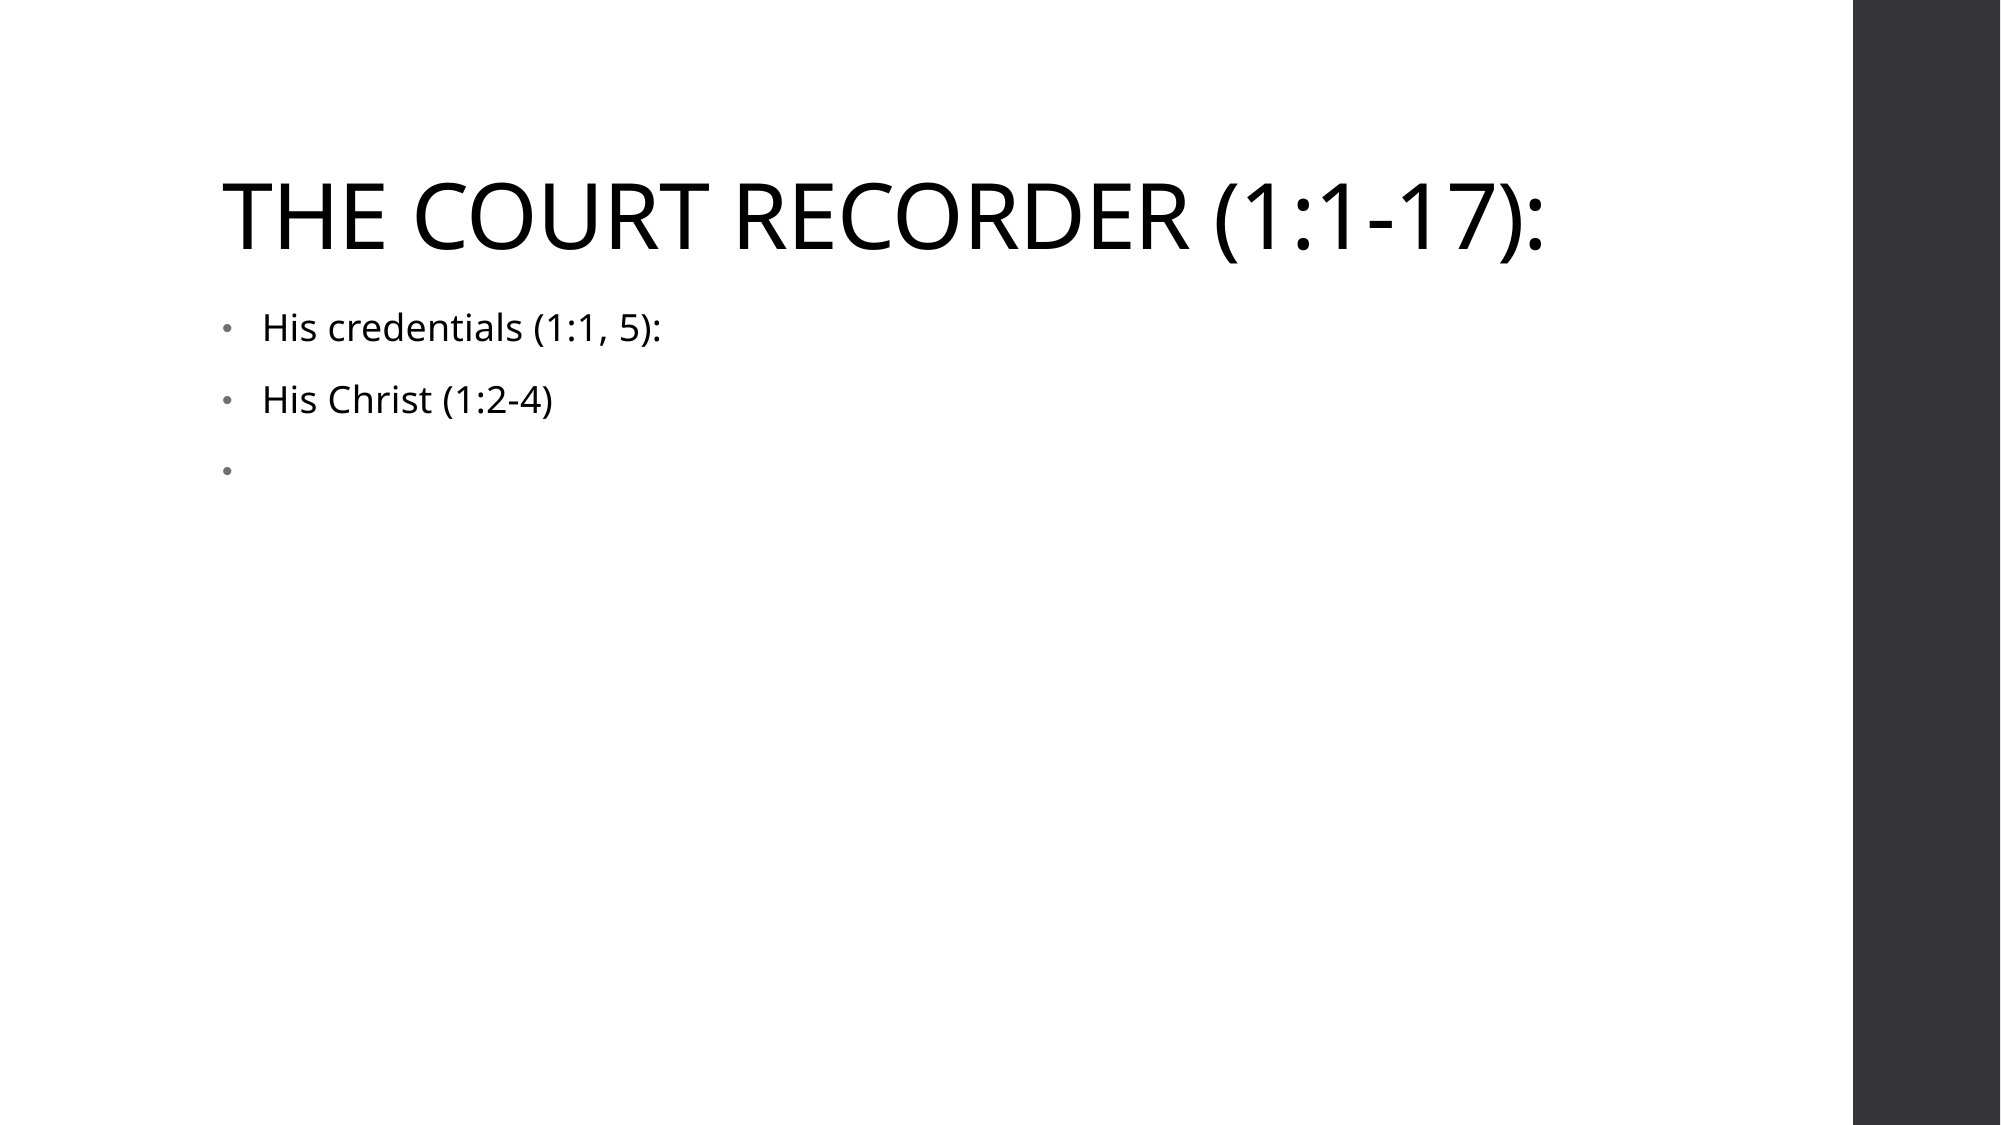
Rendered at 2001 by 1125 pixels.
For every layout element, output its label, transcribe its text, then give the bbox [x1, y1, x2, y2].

list His credentials (1:1, 5): His Christ (1:2-4) [206, 299, 1617, 1014]
title THE COURT RECORDER (1:1-17): [206, 60, 1797, 278]
